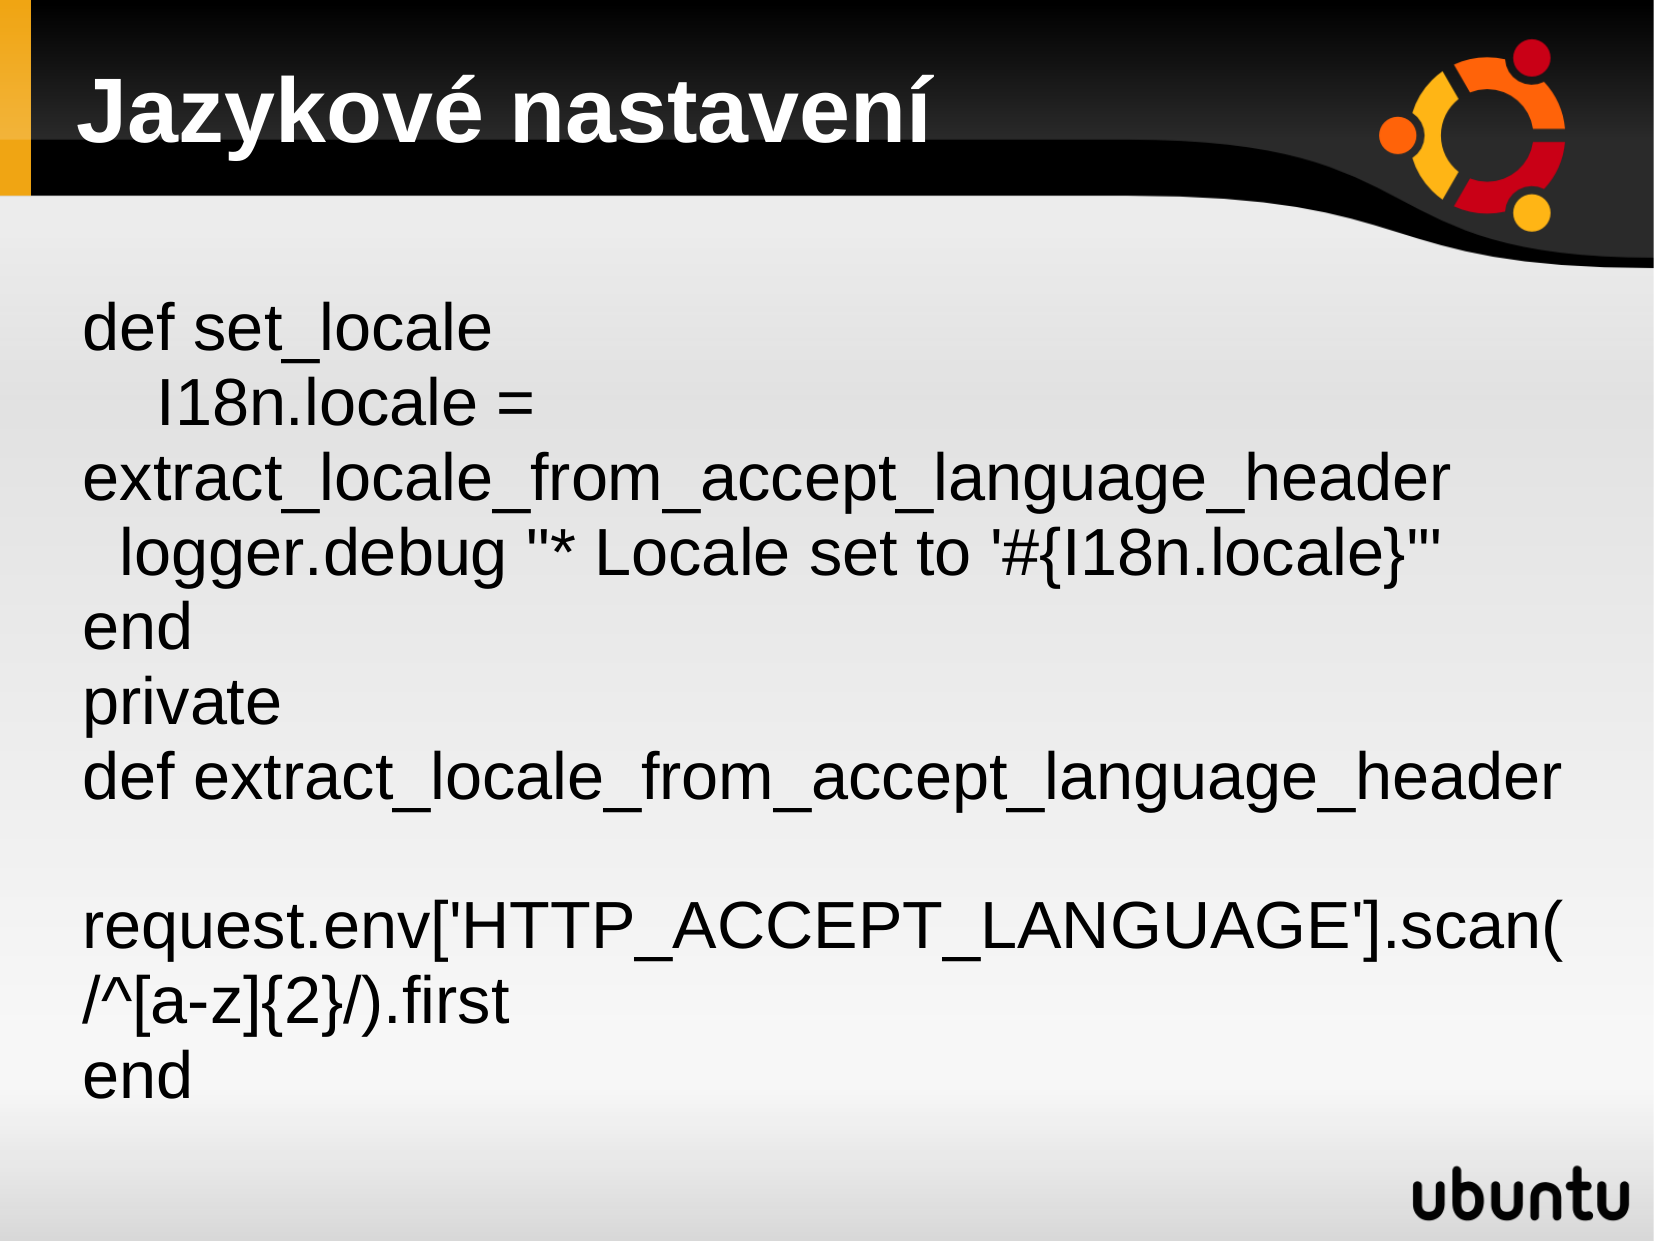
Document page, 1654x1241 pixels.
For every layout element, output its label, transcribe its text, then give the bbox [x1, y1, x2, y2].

title Jazykové nastavení [76, 14, 1565, 207]
list def set_locale I18n.locale = extract_locale_from_accept_language_header logger.debug "* Locale set to '#{I18n.locale}'" end private def extract_locale_from_accept_language_header request.env['HTTP_ACCEPT_LANGUAGE'].scan(/^[a-z]{2}/).first end [82, 290, 1571, 1188]
picture [0, 0, 1654, 1241]
